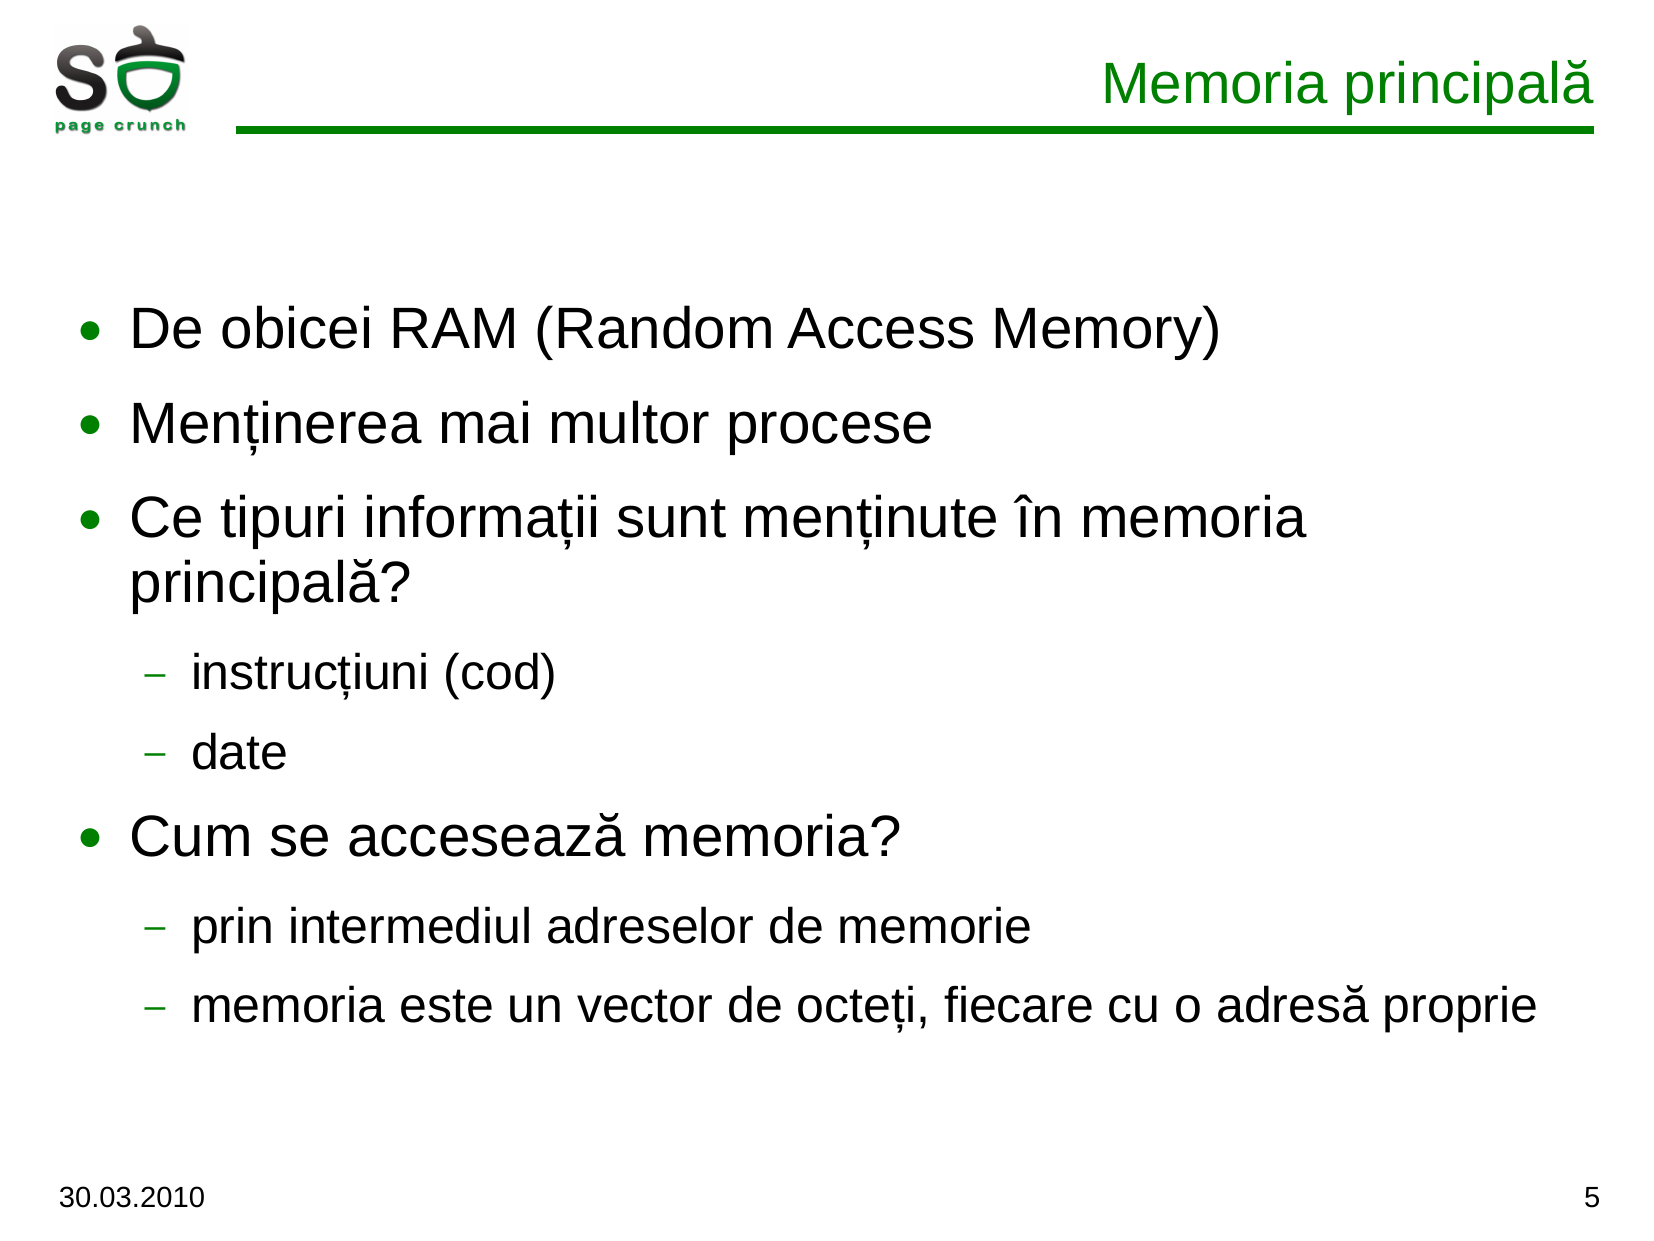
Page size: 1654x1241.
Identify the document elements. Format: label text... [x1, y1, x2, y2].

list De obicei RAM (Random Access Memory) Menținerea mai multor procese Ce tipuri informații sunt menținute în memoria principală? instrucțiuni (cod) date Cum se accesează memoria? prin intermediul adreselor de memorie memoria este un vector de octeți, fiecare cu o adresă proprie [59, 177, 1595, 1152]
picture [53, 23, 188, 136]
title Memoria principală [236, 49, 1595, 119]
